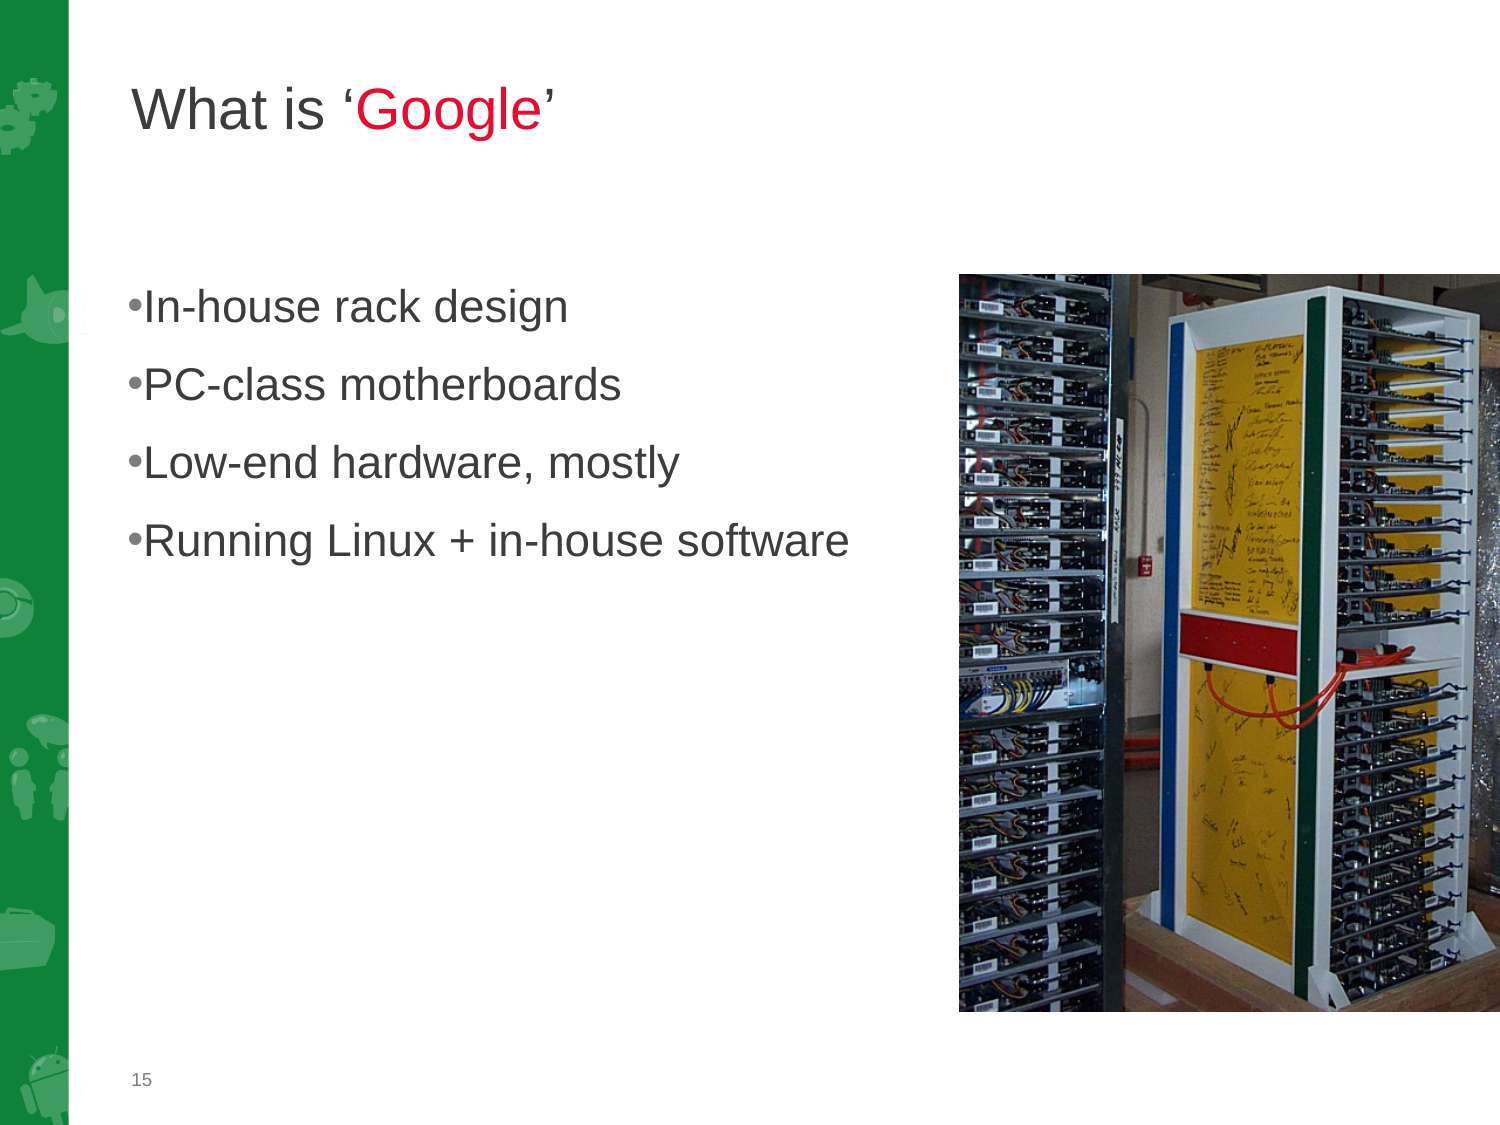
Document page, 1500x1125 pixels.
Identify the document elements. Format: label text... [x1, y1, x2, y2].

picture [0, 907, 56, 972]
text_box In-house rack design PC-class motherboards Low-end hardware, mostly Running Linux + in-house software [112, 275, 876, 1013]
picture [0, 578, 34, 638]
picture [0, 78, 58, 155]
text_box What is ‘Google’ [116, 37, 1431, 150]
picture [9, 714, 76, 821]
picture [959, 274, 1500, 1012]
picture [20, 1046, 92, 1125]
picture [0, 274, 92, 344]
text_box <number> [116, 1061, 181, 1098]
